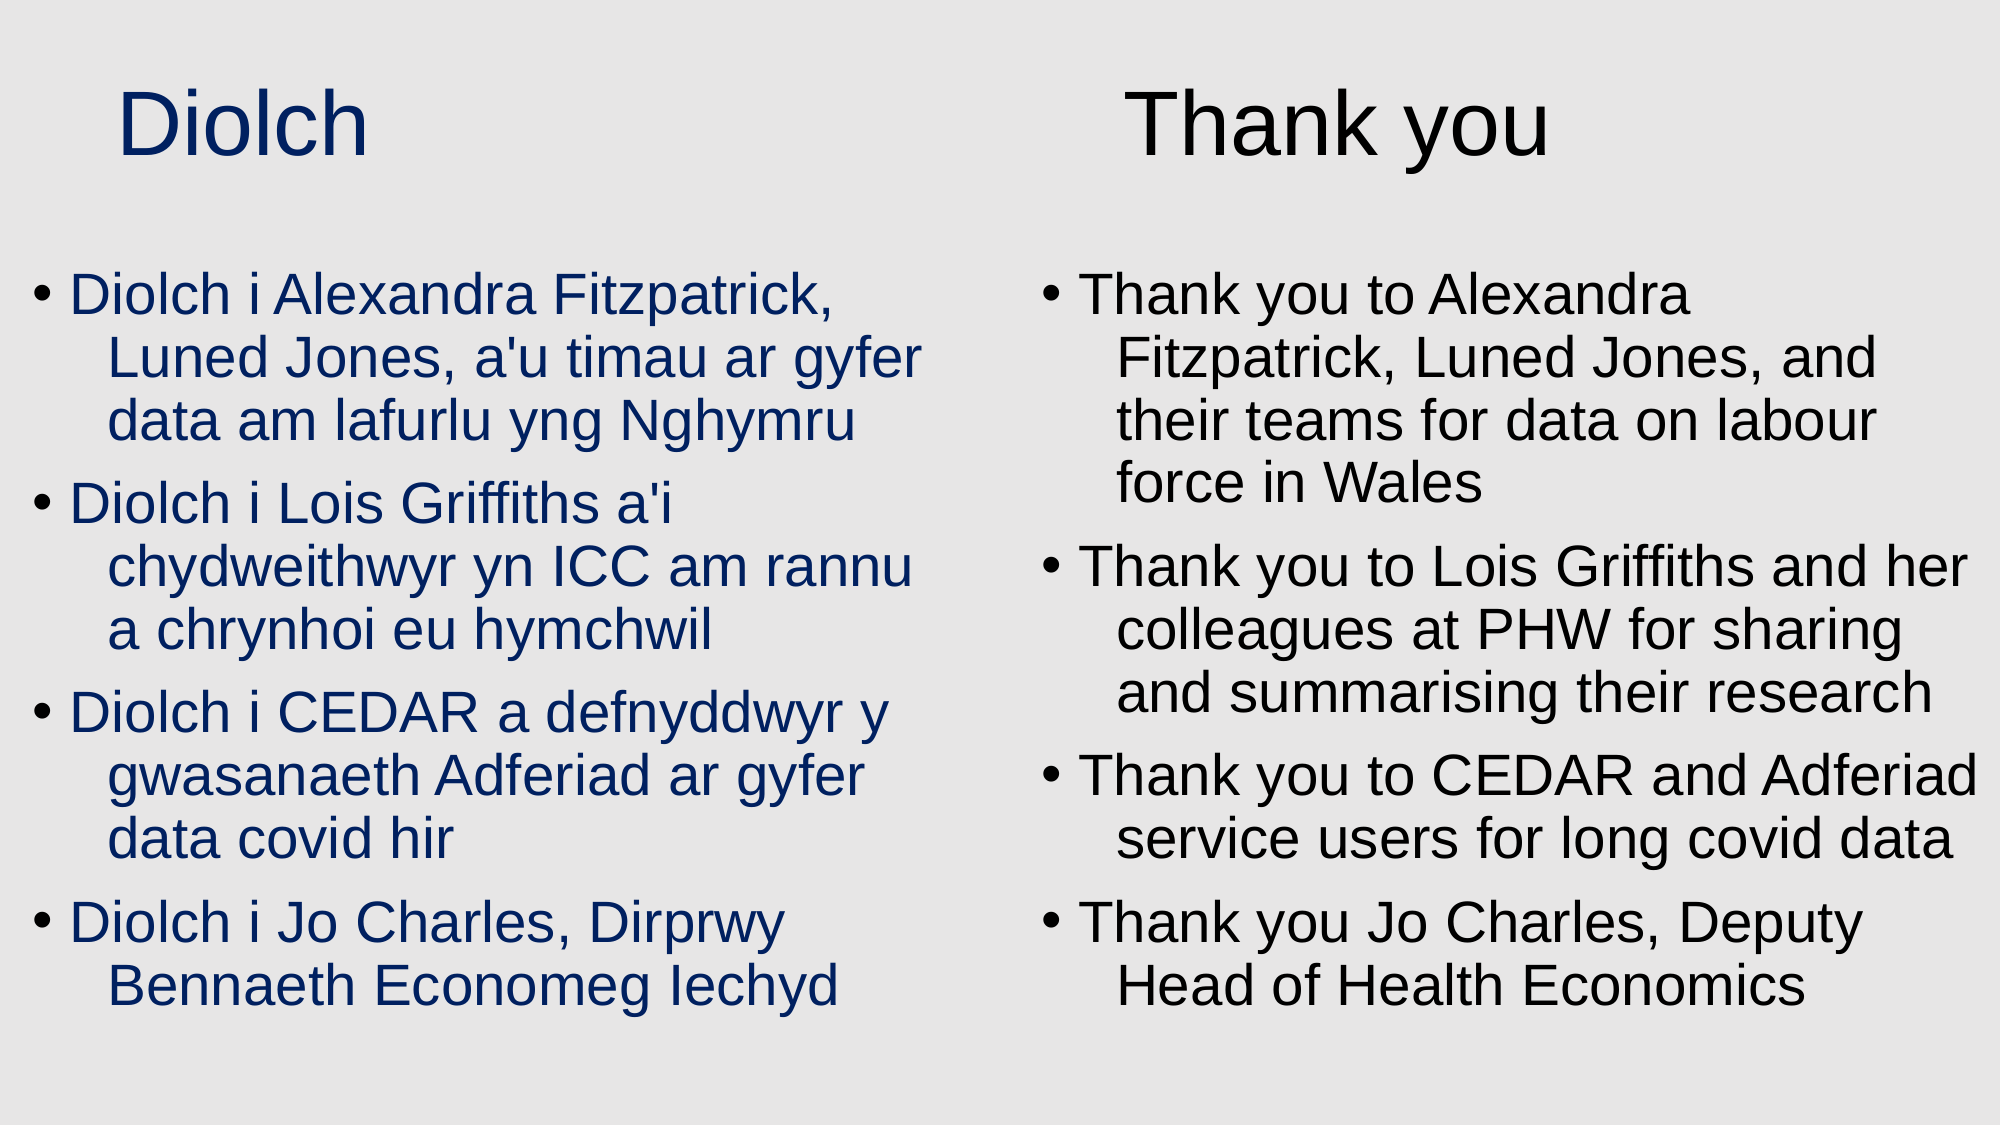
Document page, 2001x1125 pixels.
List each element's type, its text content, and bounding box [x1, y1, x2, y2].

title Thank you [1108, 17, 1781, 235]
list Thank you to Alexandra Fitzpatrick, Luned Jones, and their teams for data on labour force in Wales Thank you to Lois Griffiths and her colleagues at PHW for sharing and summarising their research Thank you to CEDAR and Adferiad service users for long covid data Thank you Jo Charles, Deputy Head of Health Economics [1026, 256, 2000, 1125]
text_box Diolch i Alexandra Fitzpatrick, Luned Jones, a'u timau ar gyfer data am lafurlu yng Nghymru Diolch i Lois Griffiths a'i chydweithwyr yn ICC am rannu a chrynhoi eu hymchwil Diolch i CEDAR a defnyddwyr y gwasanaeth Adferiad ar gyfer data covid hir Diolch i Jo Charles, Dirprwy Bennaeth Economeg Iechyd [17, 256, 974, 1125]
text_box Diolch [101, 17, 801, 235]
